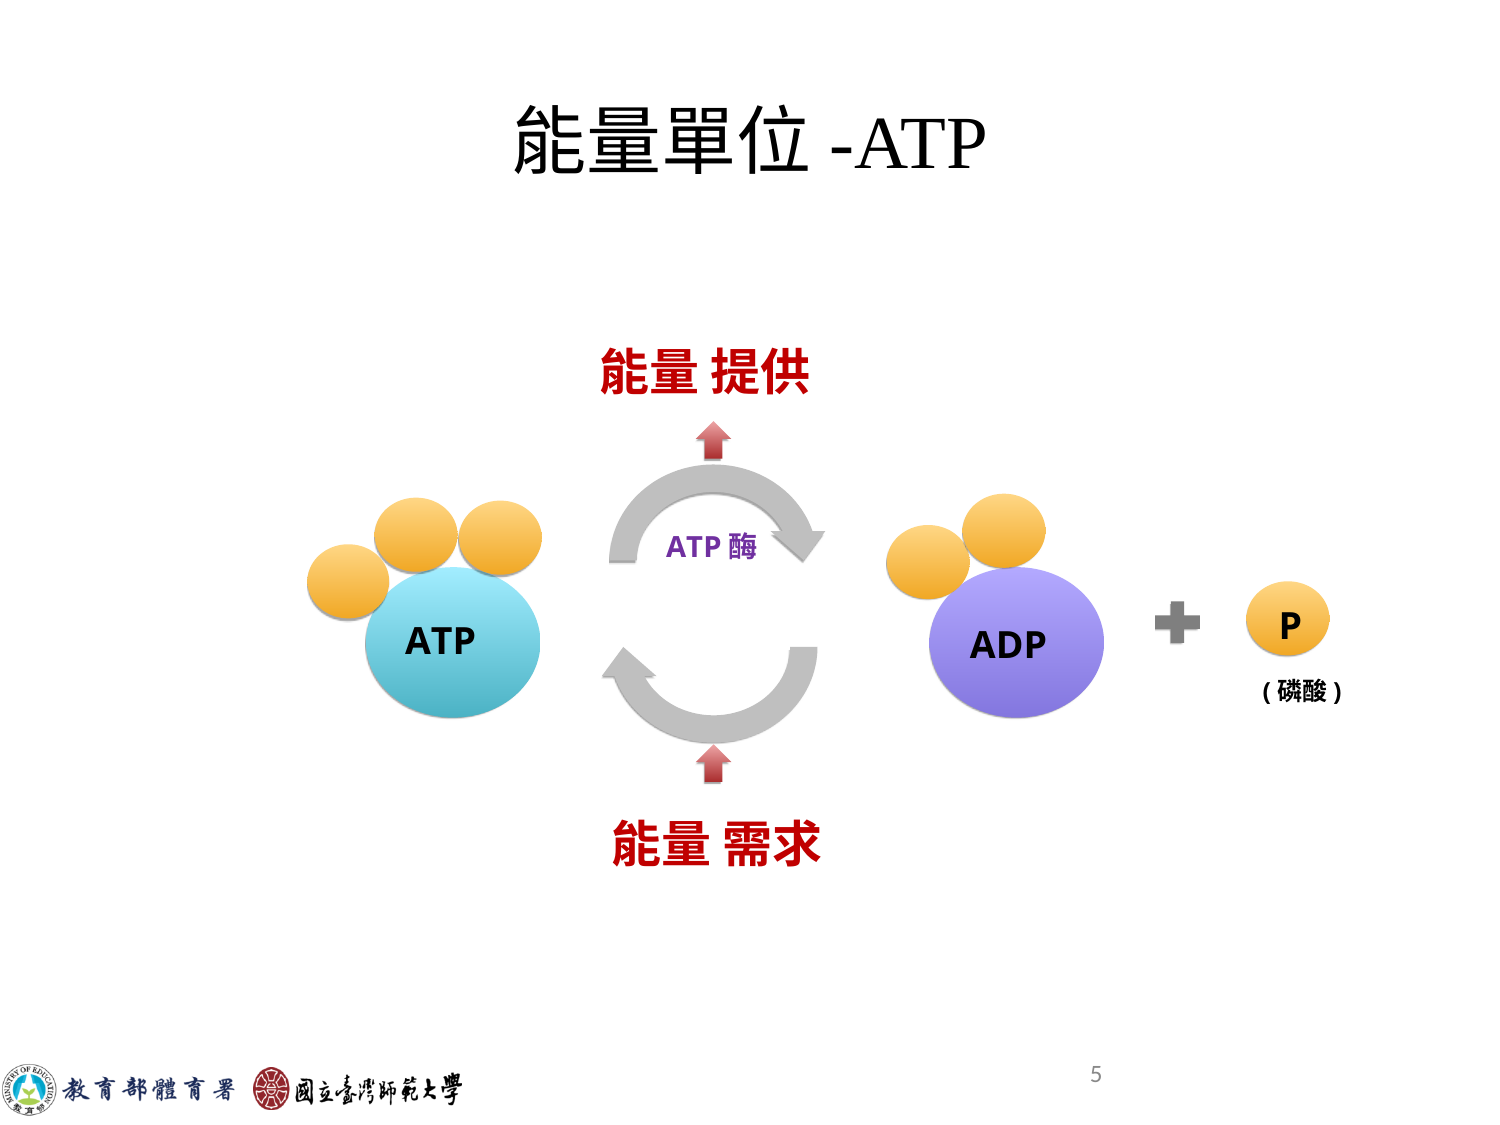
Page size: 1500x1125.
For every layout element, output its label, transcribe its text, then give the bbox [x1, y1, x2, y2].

text_box ADP [955, 613, 1091, 675]
text_box ATP酶 [651, 520, 788, 572]
text_box (磷酸) [1247, 668, 1365, 714]
text_box [601, 646, 818, 743]
text_box [695, 421, 732, 459]
text_box [695, 744, 732, 782]
text_box [886, 493, 1105, 718]
text_box [307, 497, 542, 718]
text_box P [1263, 594, 1313, 656]
text_box 能量 需求 [595, 805, 841, 881]
title 能量單位-ATP [75, 45, 1426, 233]
text_box ATP [390, 609, 526, 670]
text_box [609, 464, 826, 561]
text_box [1074, 1042, 1426, 1103]
text_box [1246, 581, 1330, 648]
text_box [1155, 601, 1200, 643]
text_box 能量 提供 [584, 333, 830, 409]
